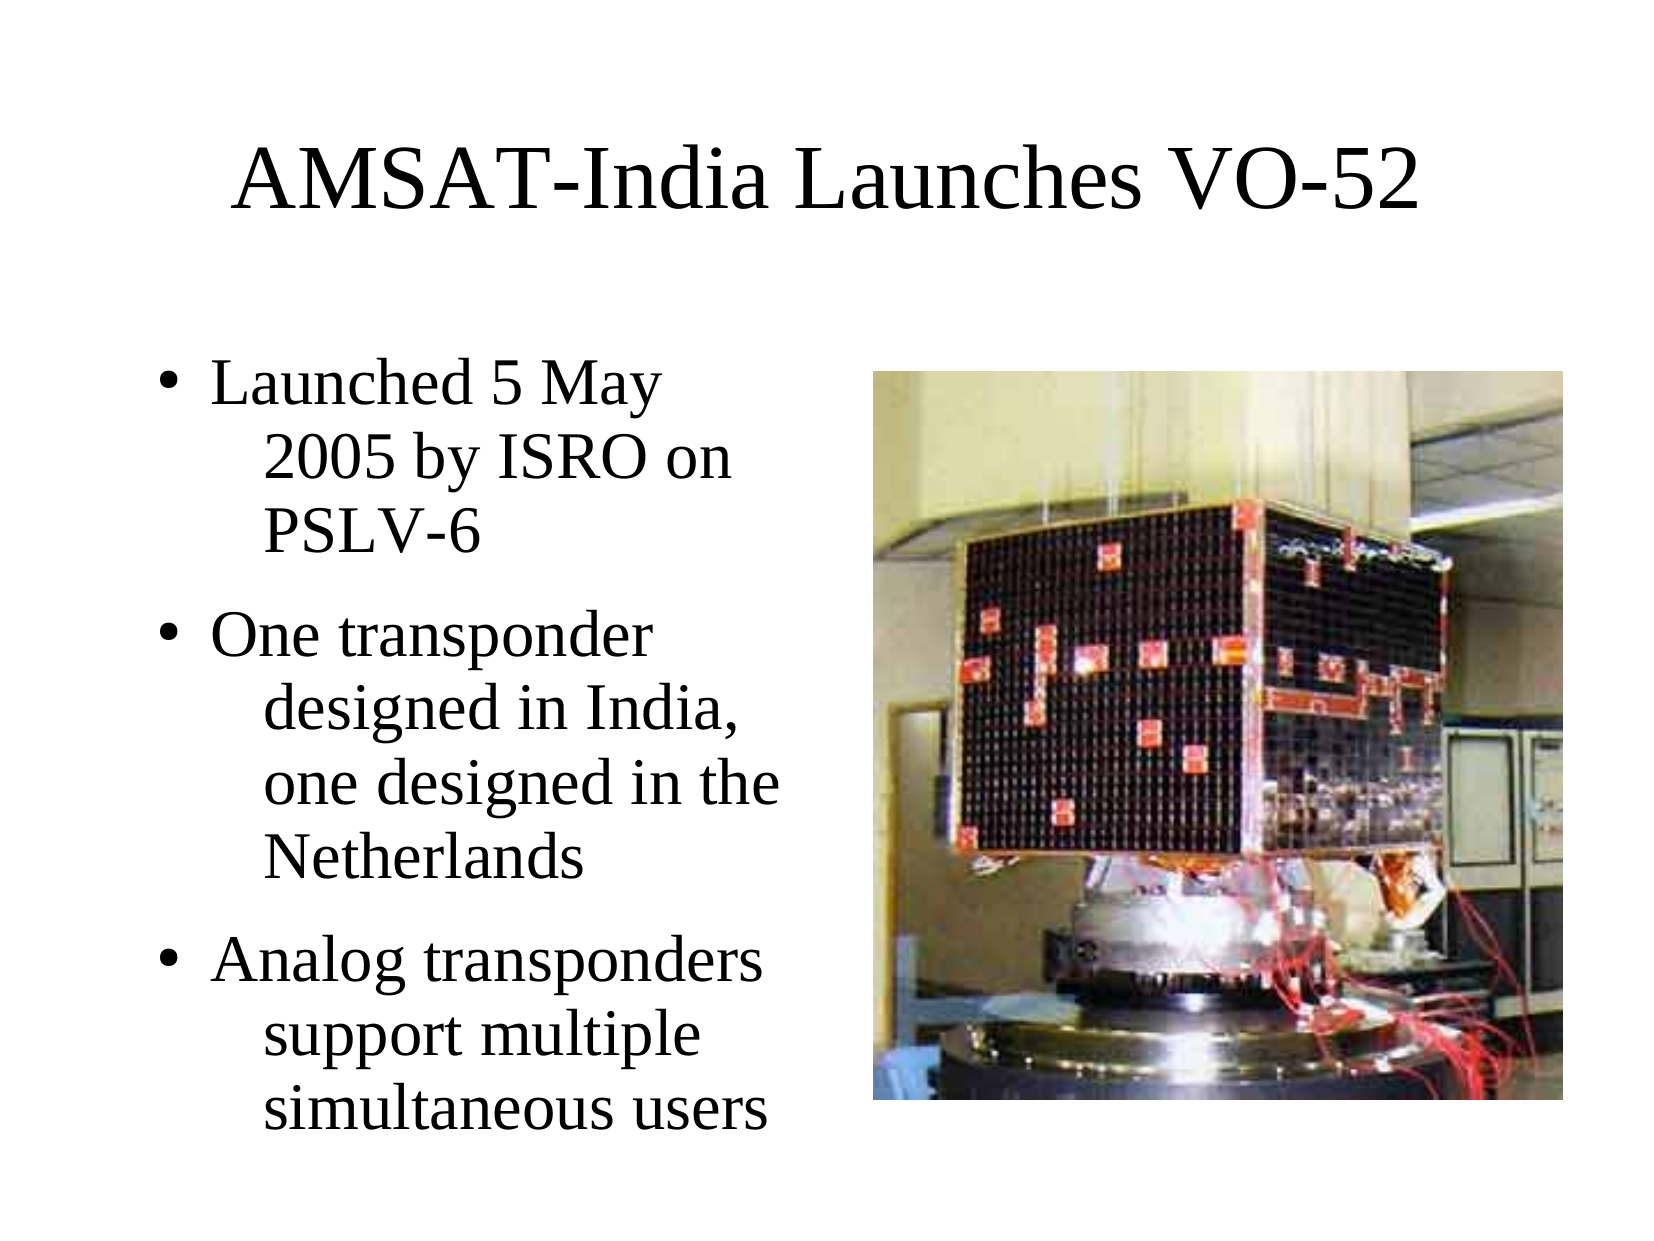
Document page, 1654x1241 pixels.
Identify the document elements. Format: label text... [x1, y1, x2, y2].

title AMSAT-India Launches VO-52 [121, 74, 1534, 282]
list Launched 5 May 2005 by ISRO on PSLV-6 One transponder designed in India, one designed in the Netherlands Analog transponders support multiple simultaneous users [121, 344, 811, 1127]
picture [873, 371, 1563, 1100]
